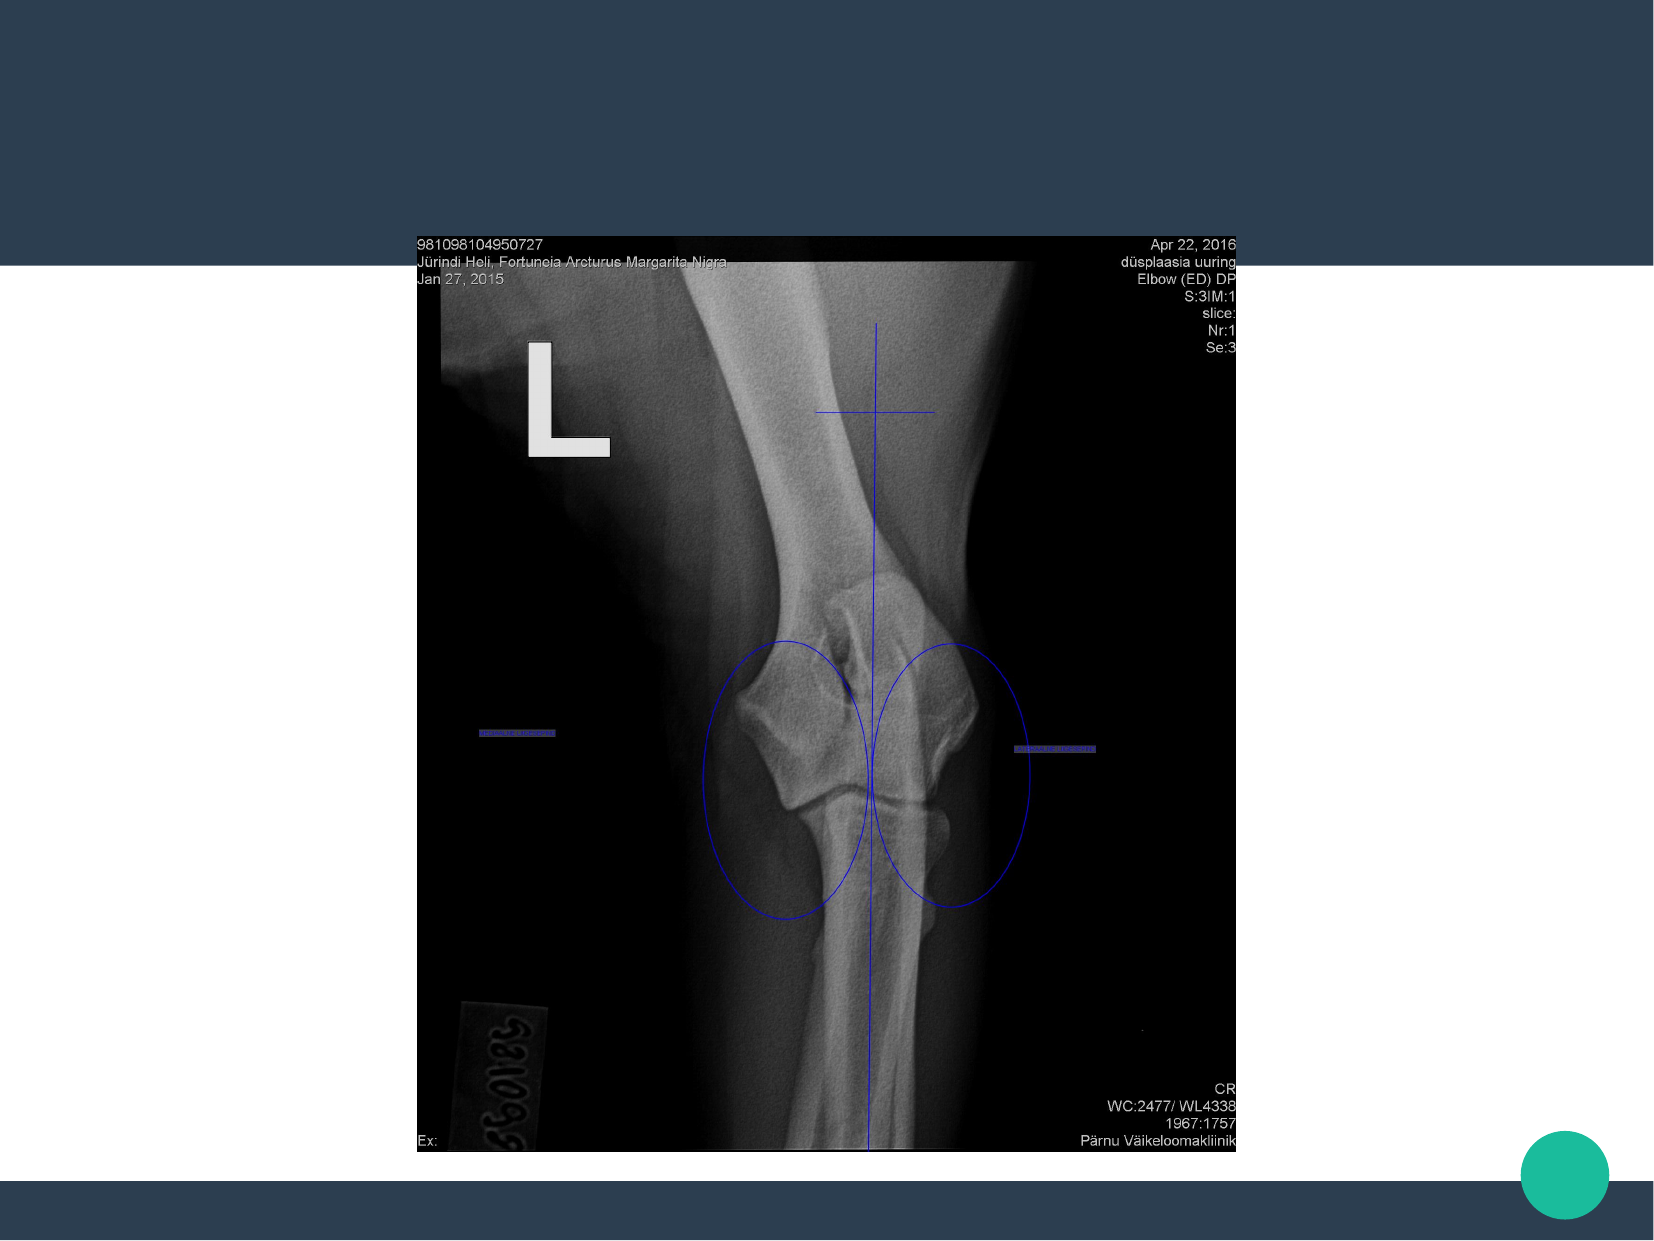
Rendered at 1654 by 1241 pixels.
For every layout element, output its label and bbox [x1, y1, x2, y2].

picture [417, 236, 1236, 1152]
